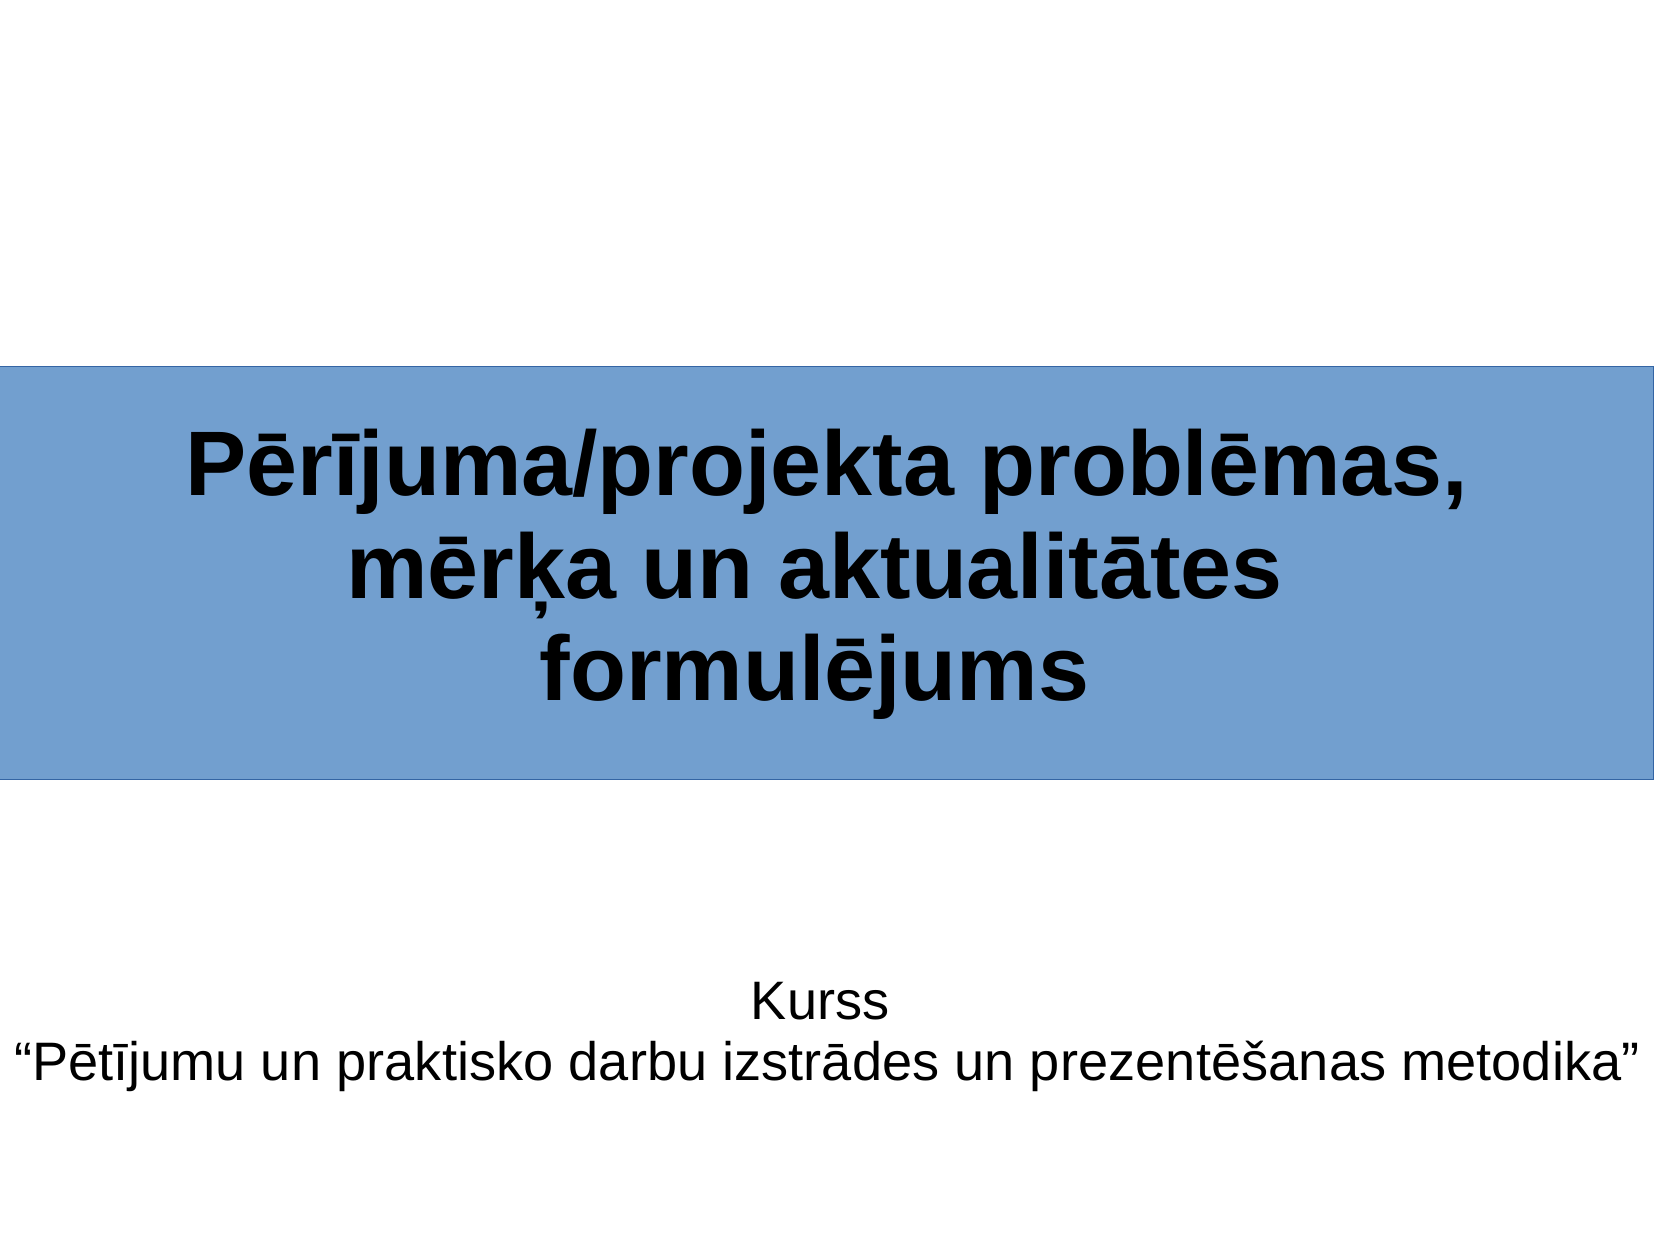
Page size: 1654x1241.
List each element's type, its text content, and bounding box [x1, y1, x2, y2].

text_box [0, 366, 1654, 780]
title Pērījuma/projekta problēmas, mērķa un aktualitātes formulējums [70, 412, 1559, 721]
text_box Kurss “Pētījumu un praktisko darbu izstrādes un prezentēšanas metodika” [0, 928, 1654, 1134]
